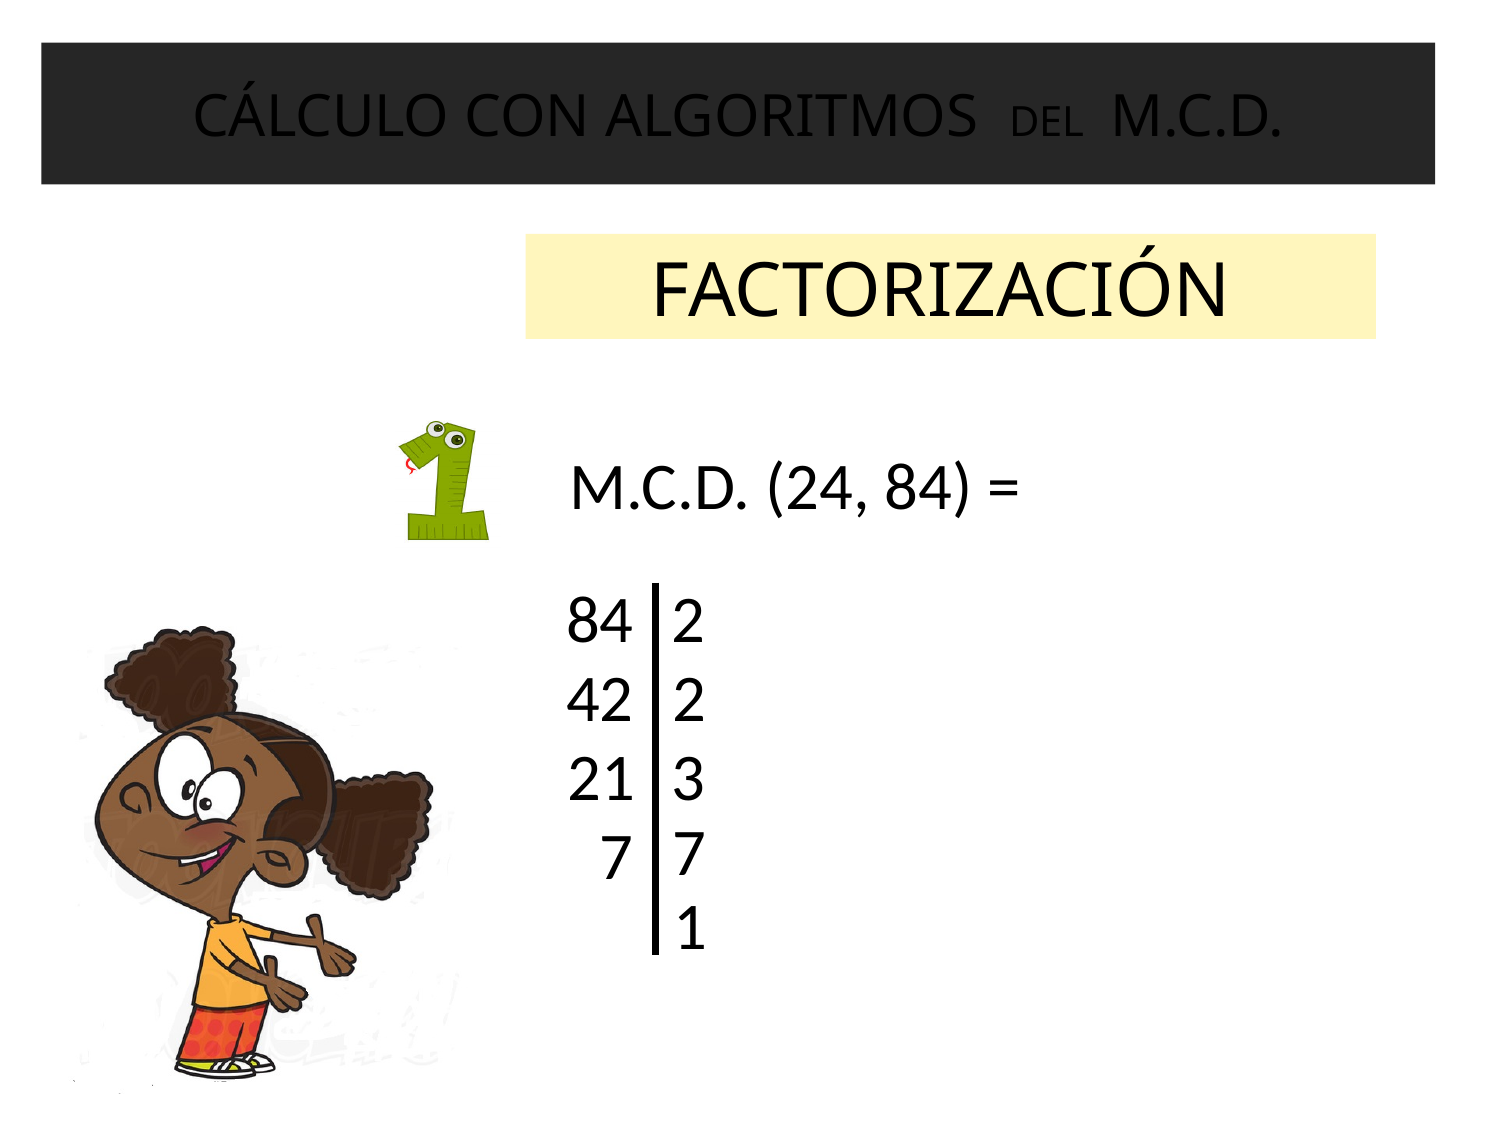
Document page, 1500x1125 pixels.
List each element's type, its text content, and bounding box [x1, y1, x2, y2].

picture [395, 420, 501, 548]
text_box 7 [584, 805, 658, 901]
picture [37, 626, 490, 1094]
text_box FACTORIZACIÓN [525, 233, 1376, 339]
text_box 2 [656, 567, 761, 663]
text_box 1 [658, 875, 763, 971]
text_box 42 [551, 647, 656, 743]
text_box 3 [656, 726, 761, 822]
text_box M.C.D. (24, 84) = [554, 435, 1051, 531]
text_box CÁLCULO CON ALGORITMOS DEL M.C.D. [41, 42, 1436, 185]
text_box 2 [658, 647, 763, 743]
text_box 21 [552, 743, 656, 822]
text_box 7 [658, 801, 763, 875]
text_box 84 [551, 567, 656, 647]
